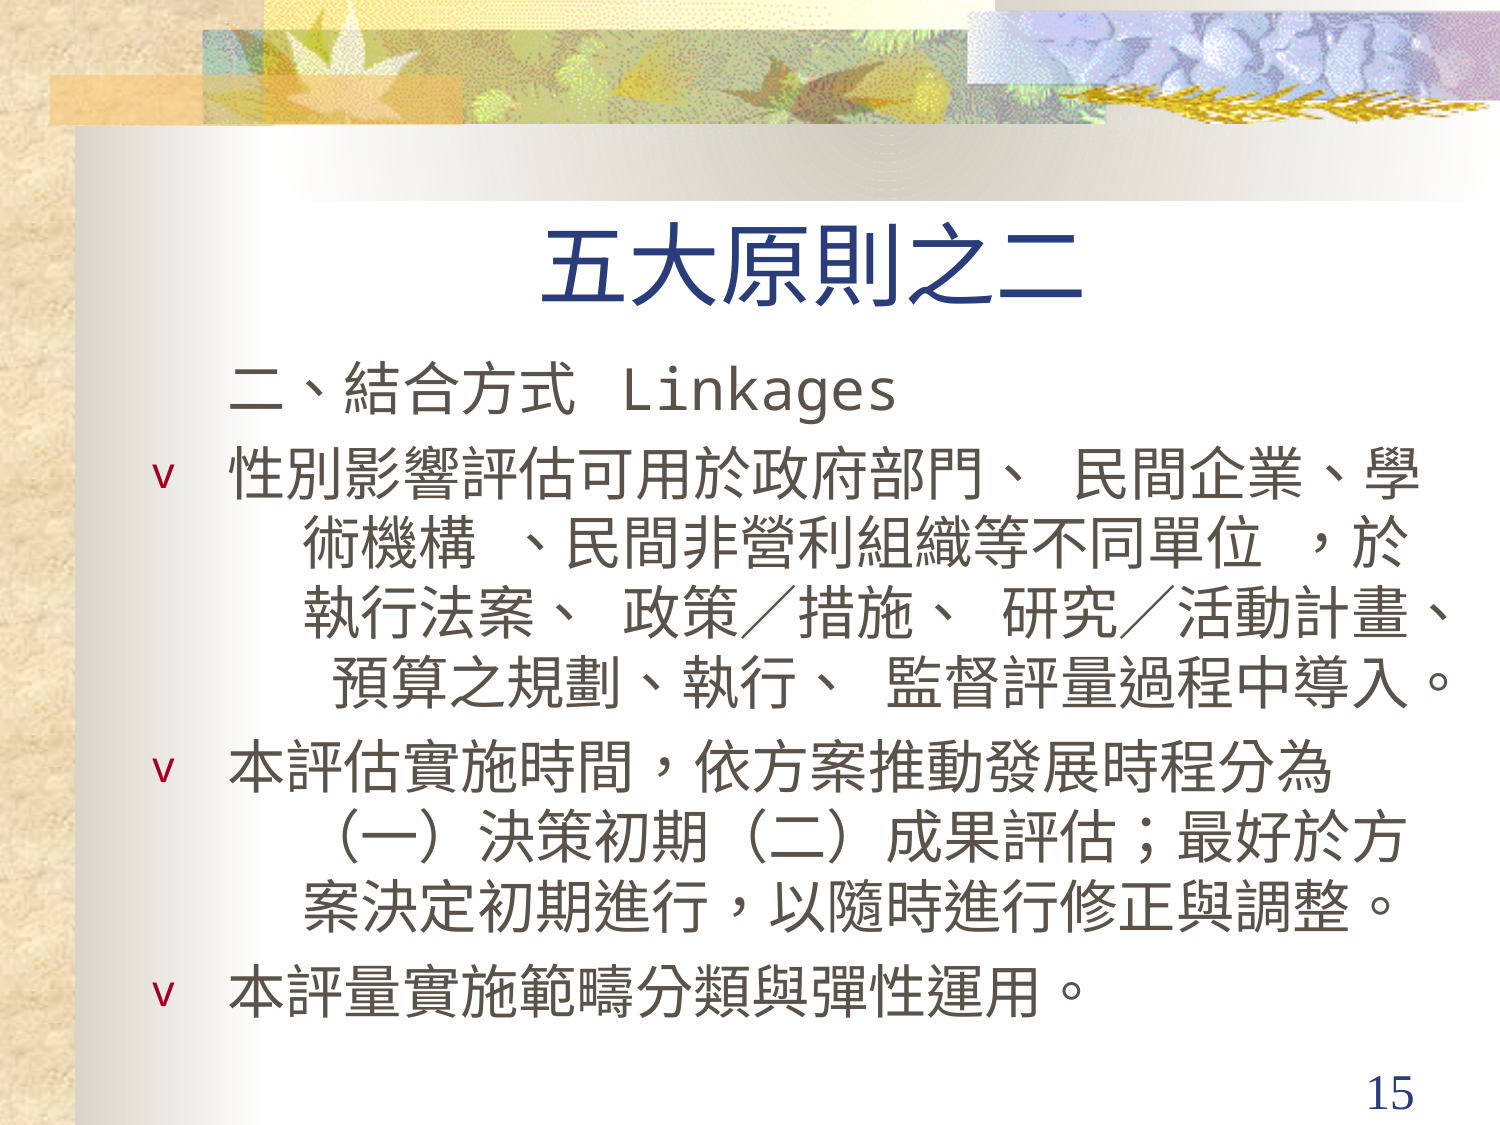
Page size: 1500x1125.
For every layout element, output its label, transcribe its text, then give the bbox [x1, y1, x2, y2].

text_box [1350, 1052, 1500, 1125]
list 二、結合方式 Linkages 性別影響評估可用於政府部門、 民間企業、學術機構 、民間非營利組織等不同單位 ，於執行法案、 政策／措施、 研究／活動計畫、 預算之規劃、執行、 監督評量過程中導入。 本評估實施時間，依方案推動發展時程分為（一）決策初期（二）成果評估；最好於方案決定初期進行，以隨時進行修正與調整。 本評量實施範疇分類與彈性運用。 [137, 344, 1450, 1088]
title 五大原則之二 [174, 137, 1450, 325]
